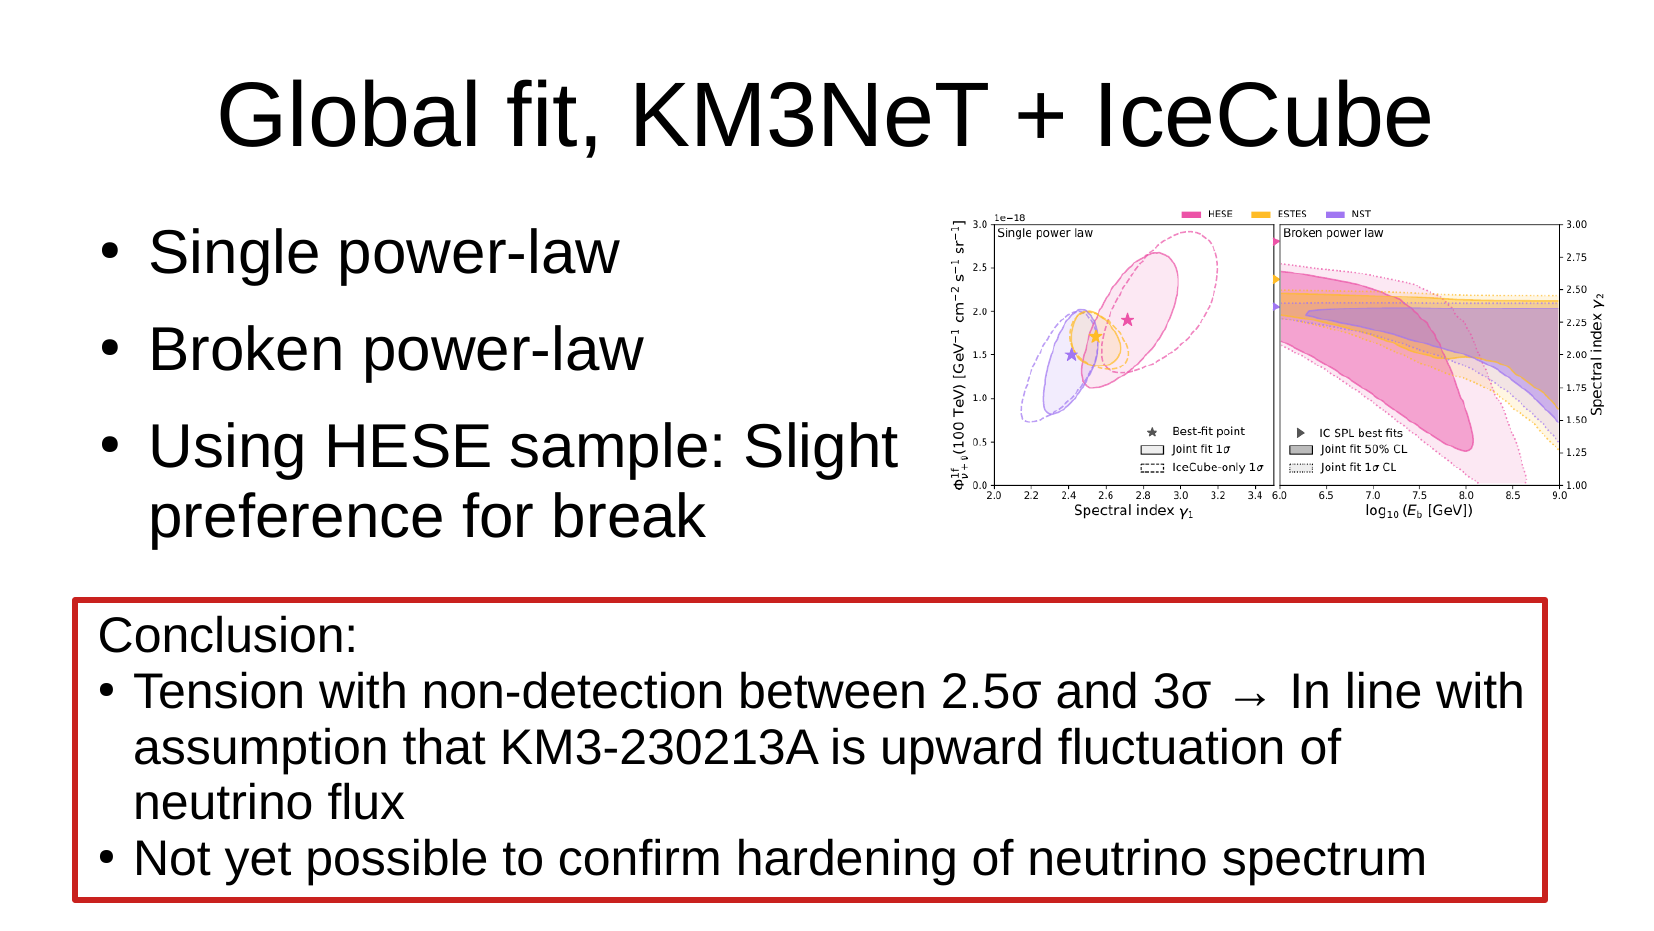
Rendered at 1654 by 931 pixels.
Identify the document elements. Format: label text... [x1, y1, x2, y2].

picture [939, 194, 1613, 526]
list Single power-law Broken power-law Using HESE sample: Slight preference for break [82, 217, 901, 597]
text_box Conclusion: Tension with non-detection between 2.5σ and 3σ → In line with assumption that KM3-230213A is upward fluctuation of neutrino flux Not yet possible to confirm hardening of neutrino spectrum [82, 603, 1542, 897]
title Global fit, KM3NeT + IceCube [82, 37, 1571, 193]
